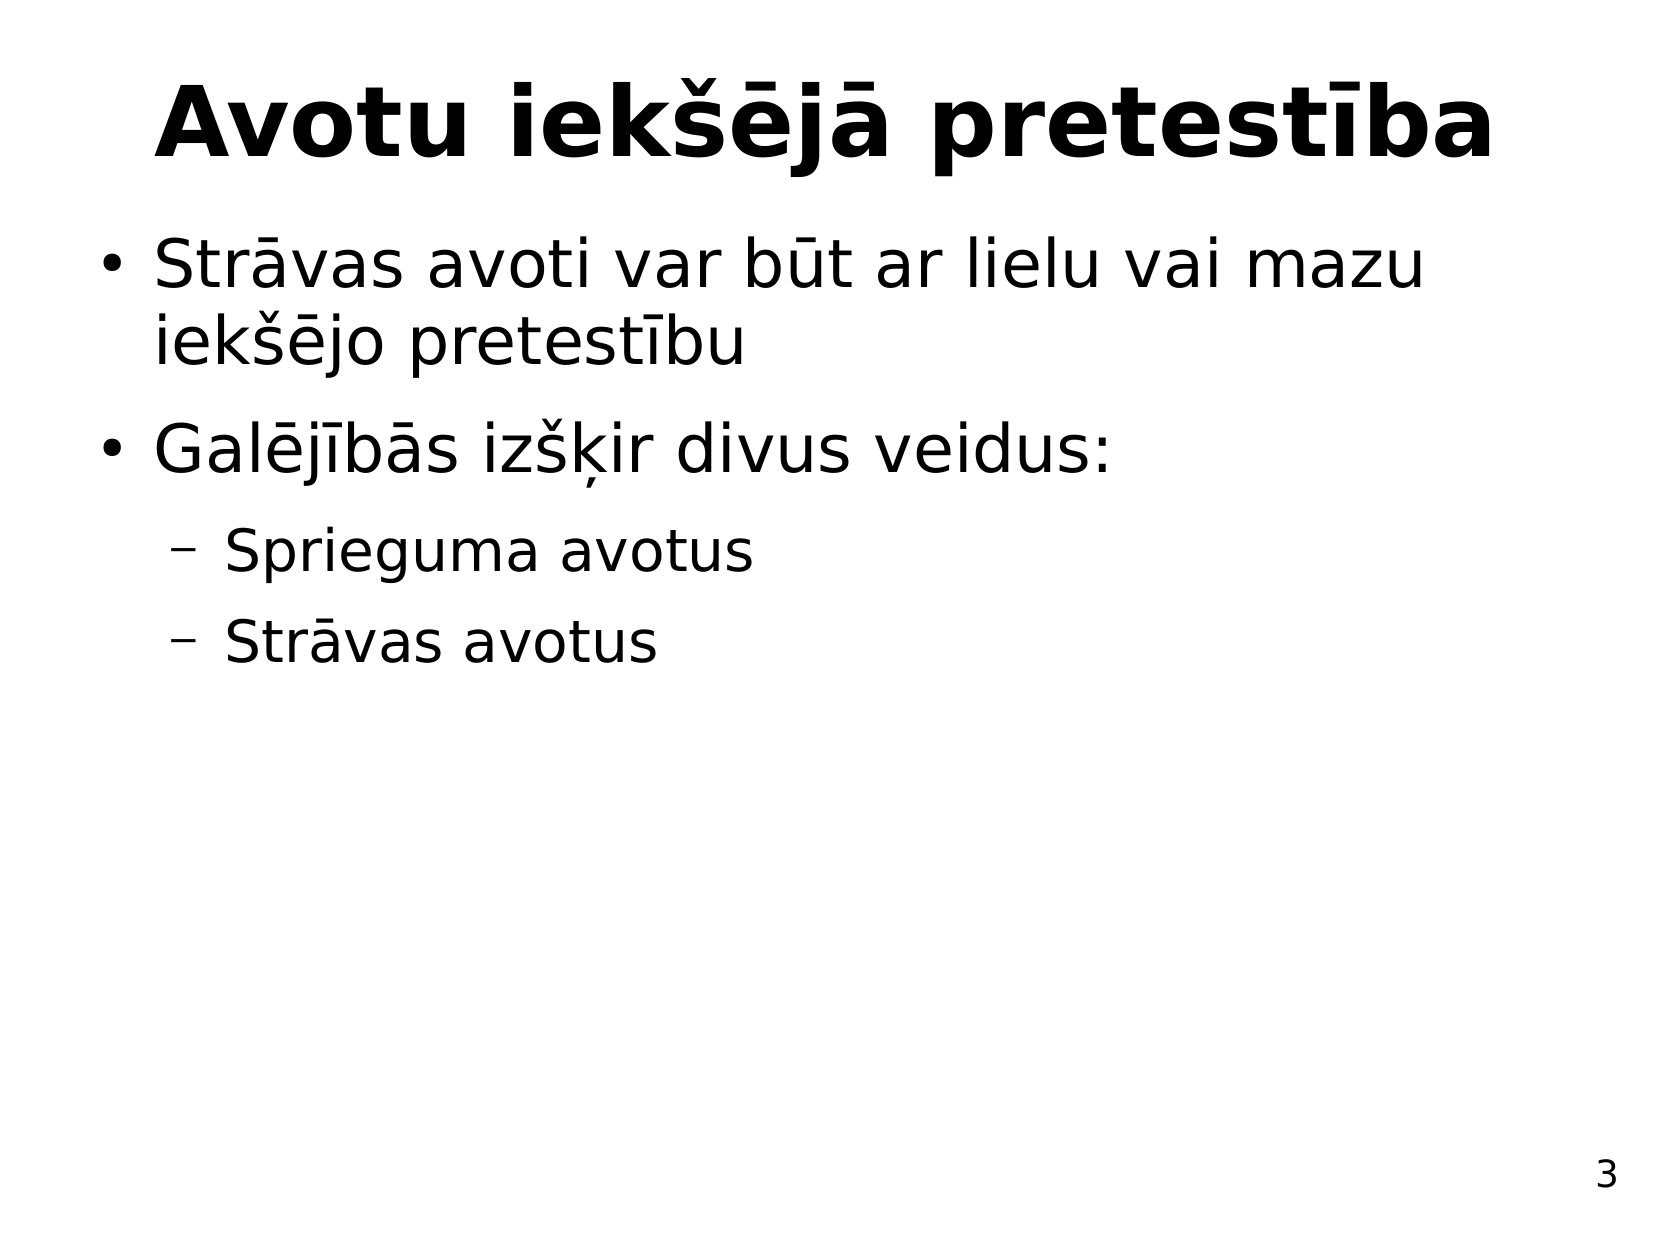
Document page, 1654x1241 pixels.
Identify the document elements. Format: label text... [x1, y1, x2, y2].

title Avotu iekšējā pretestība [82, 49, 1571, 196]
list Strāvas avoti var būt ar lielu vai mazu iekšējo pretestību Galējībās izšķir divus veidus: Sprieguma avotus Strāvas avotus [82, 225, 1538, 1186]
